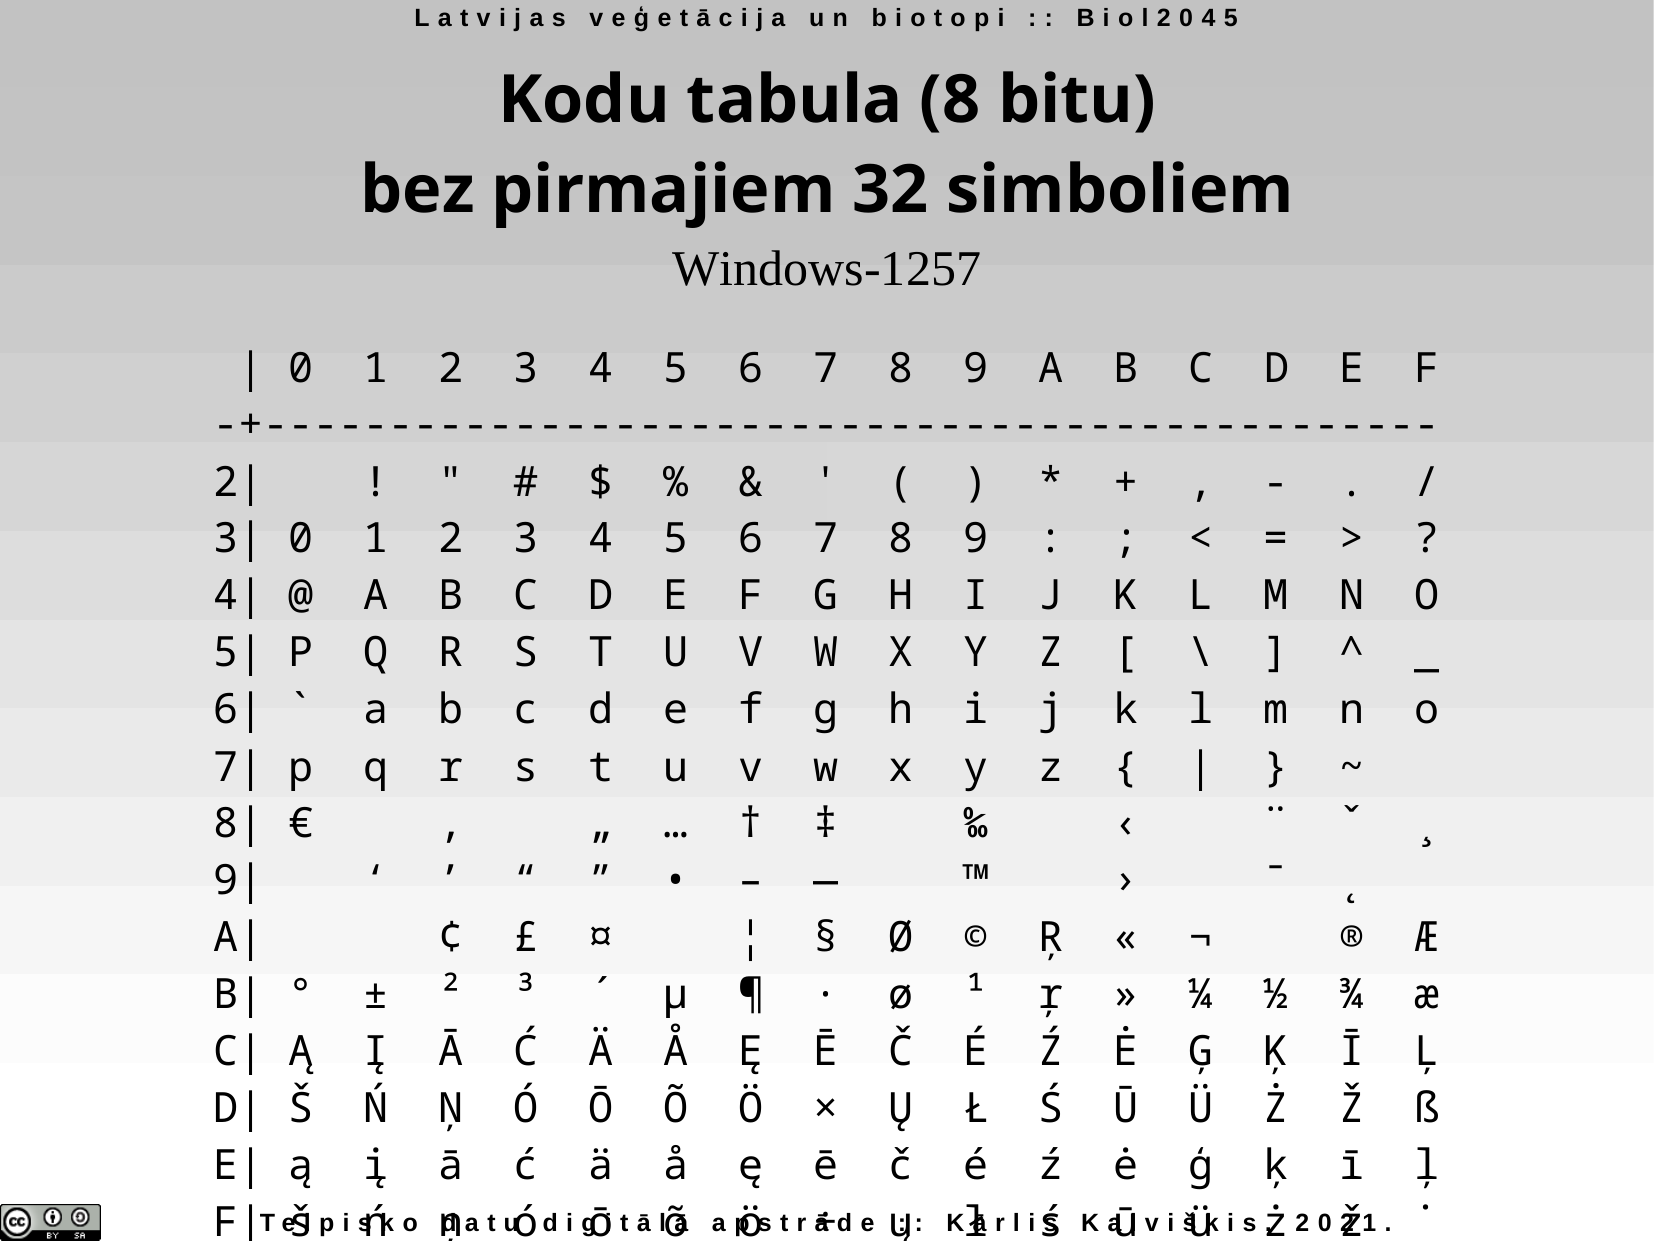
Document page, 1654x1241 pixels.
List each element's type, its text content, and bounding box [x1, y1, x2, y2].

text_box Windows-1257 [672, 241, 982, 297]
title Kodu tabula (8 bitu) bez pirmajiem 32 simboliem [59, 37, 1596, 247]
text_box | 0 1 2 3 4 5 6 7 8 9 A B C D E F -+----------------------------------------------- 2| ! " # $ % & ' ( ) * + , - . / 3| 0 1 2 3 4 5 6 7 8 9 : ; < = > ? 4| @ A B C D E F G H I J K L M N O 5| P Q R S T U V W X Y Z [ \ ] ^ _ 6| ` a b c d e f g h i j k l m n o 7| p q r s t u v w x y z { | } ~ 8| € ‚ „ … † ‡ ‰ ‹ ¨ ˇ ¸ 9| ‘ ’ “ ” • – — ™ › ¯ ˛ A| ¢ £ ¤ ¦ § Ø © Ŗ « ¬ ® Æ B| ° ± ² ³ ´ µ ¶ · ø ¹ ŗ » ¼ ½ ¾ æ C| Ą Į Ā Ć Ä Å Ę Ē Č É Ź Ė Ģ Ķ Ī Ļ D| Š Ń Ņ Ó Ō Õ Ö × Ų Ł Ś Ū Ü Ż Ž ß E| ą į ā ć ä å ę ē č é ź ė ģ ķ ī ļ F| š ń ņ ó ō õ ö ÷ ų ł ś ū ü ż ž ˙ [213, 337, 1439, 1138]
picture [0, 0, 1654, 1241]
